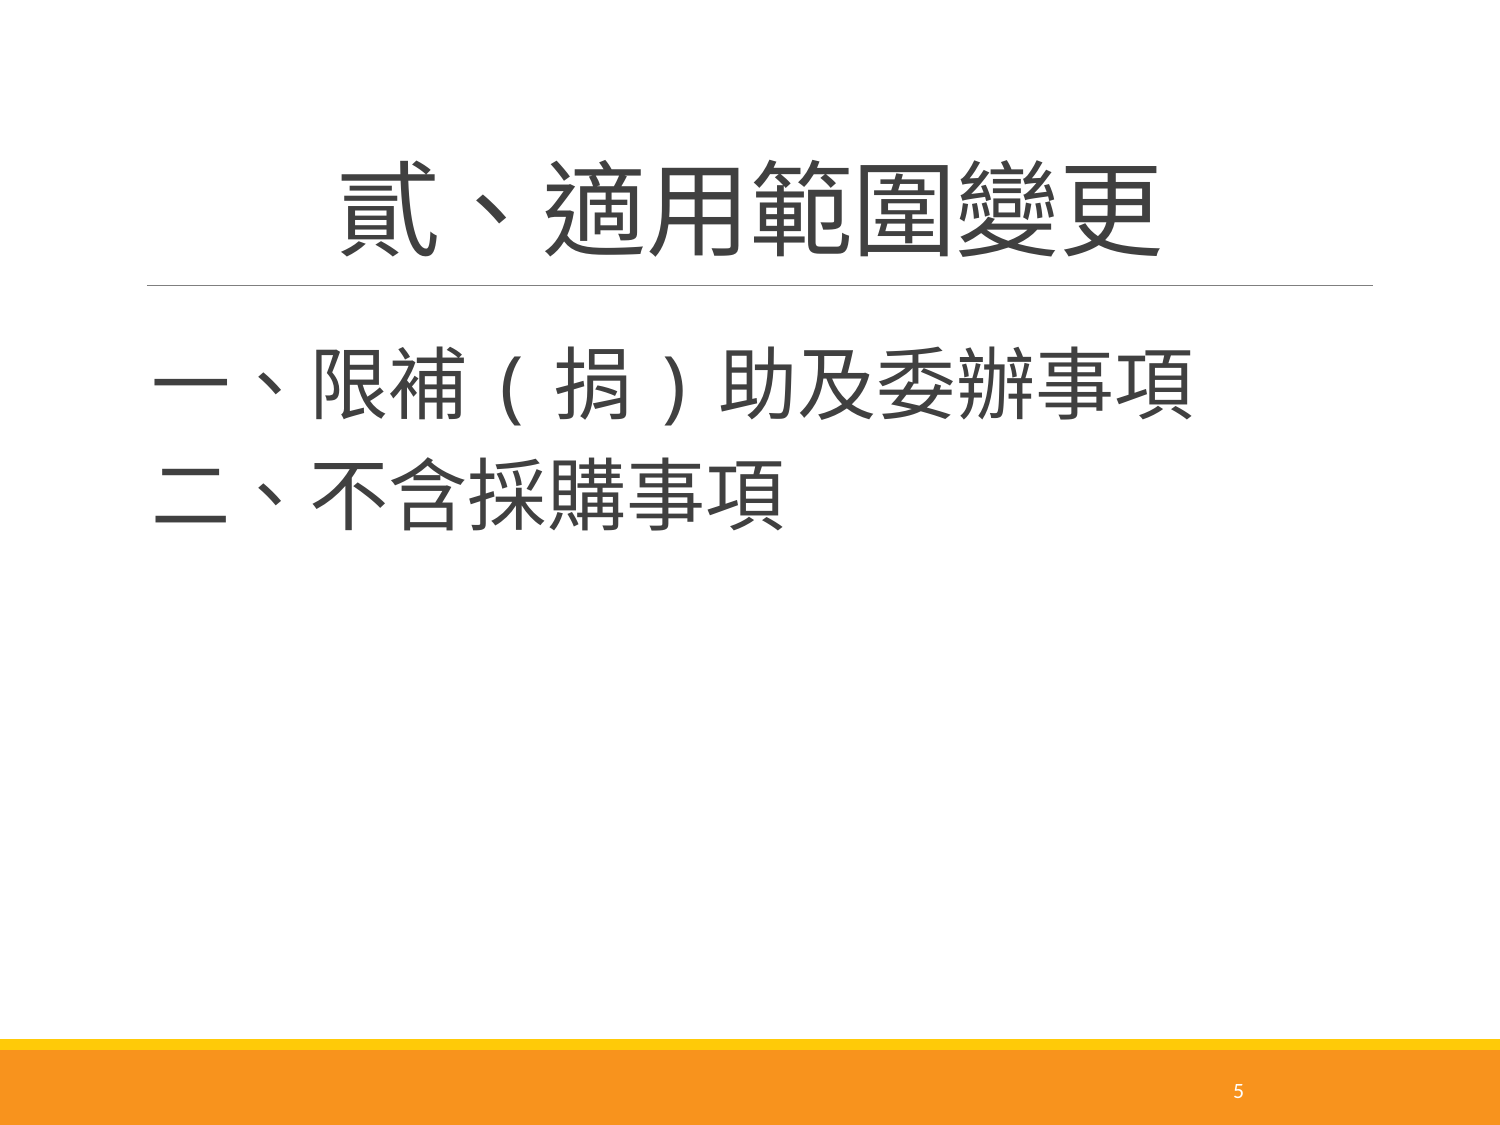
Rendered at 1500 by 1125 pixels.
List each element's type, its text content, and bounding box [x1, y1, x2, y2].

text_box 5 [1218, 1059, 1380, 1120]
title 貳、適用範圍變更 [138, 42, 1362, 278]
list 一、限補(捐)助及委辦事項 二、不含採購事項 [123, 337, 1398, 1000]
